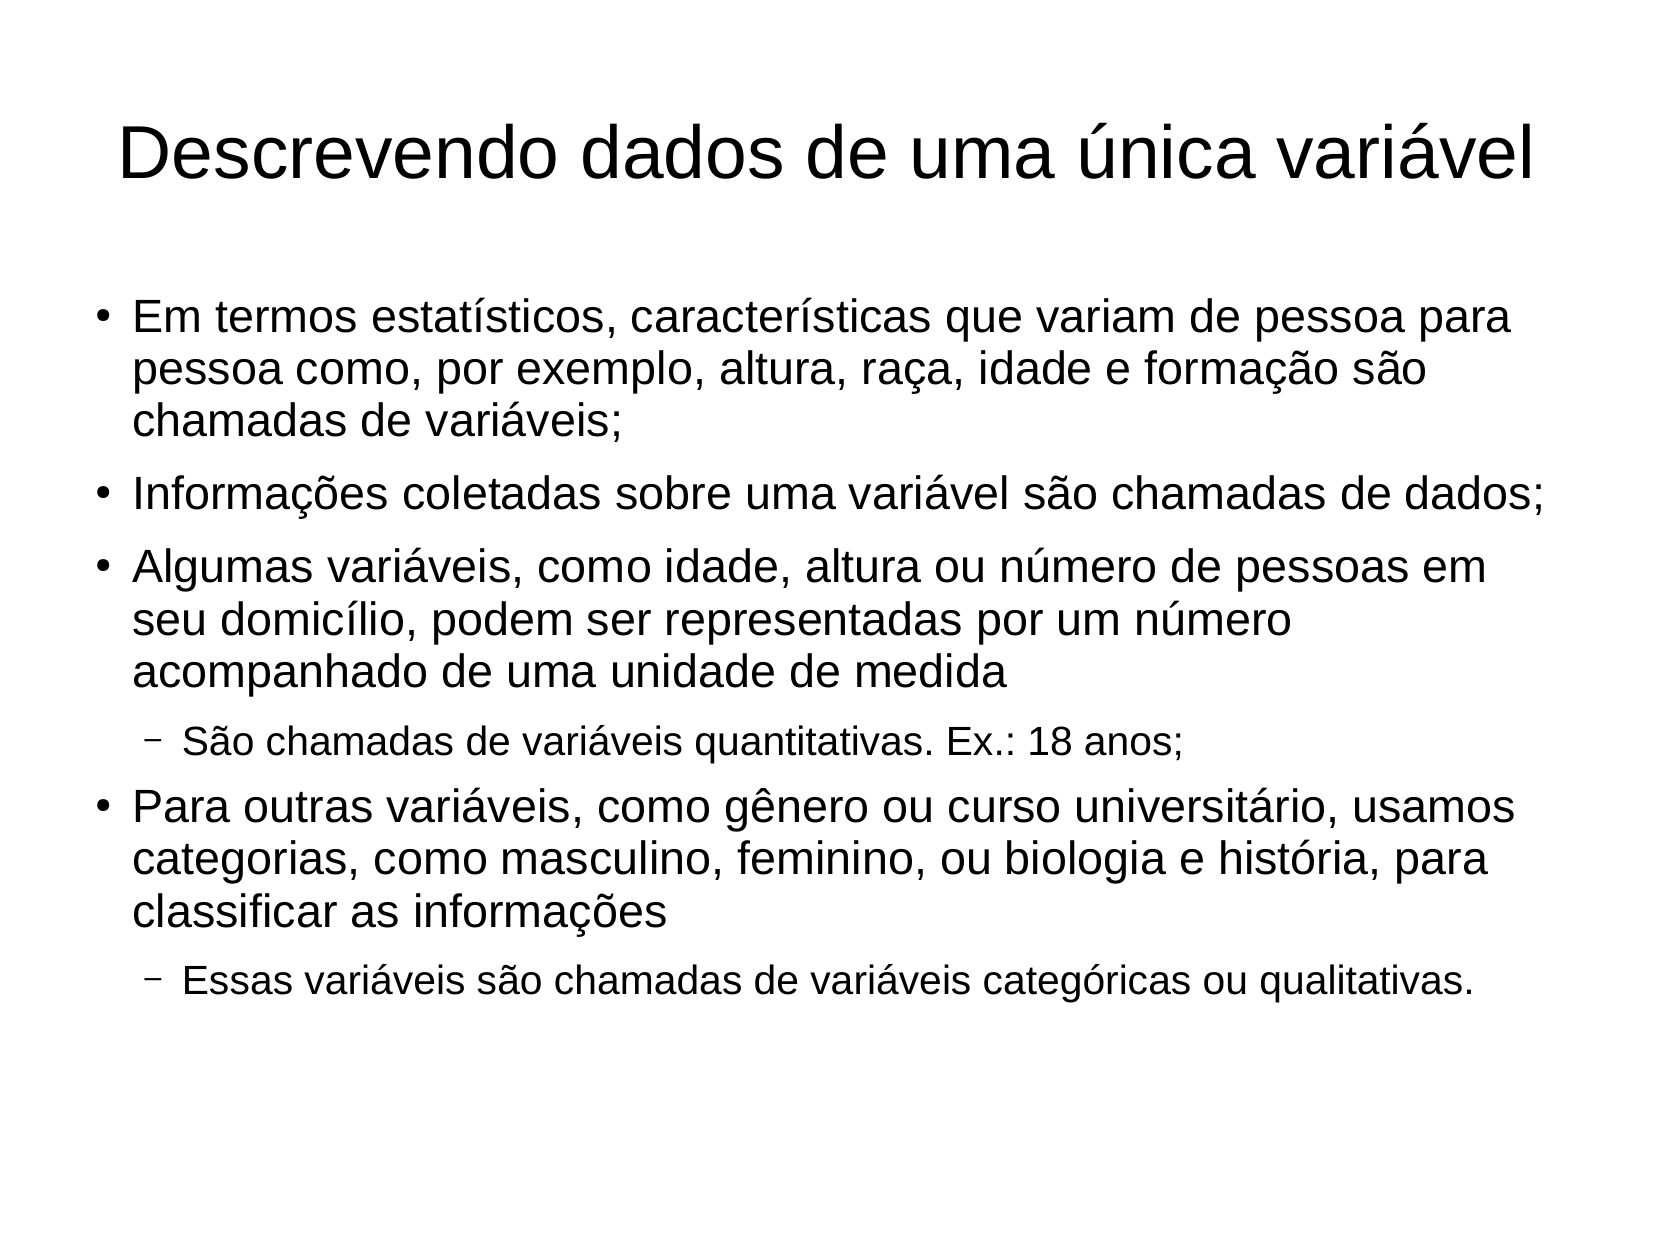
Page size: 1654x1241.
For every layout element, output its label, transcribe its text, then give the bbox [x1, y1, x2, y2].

list Em termos estatísticos, características que variam de pessoa para pessoa como, por exemplo, altura, raça, idade e formação são chamadas de variáveis; Informações coletadas sobre uma variável são chamadas de dados; Algumas variáveis, como idade, altura ou número de pessoas em seu domicílio, podem ser representadas por um número acompanhado de uma unidade de medida São chamadas de variáveis quantitativas. Ex.: 18 anos; Para outras variáveis, como gênero ou curso universitário, usamos categorias, como masculino, feminino, ou biologia e história, para classificar as informações Essas variáveis são chamadas de variáveis categóricas ou qualitativas. [82, 290, 1571, 1010]
title Descrevendo dados de uma única variável [82, 49, 1571, 257]
